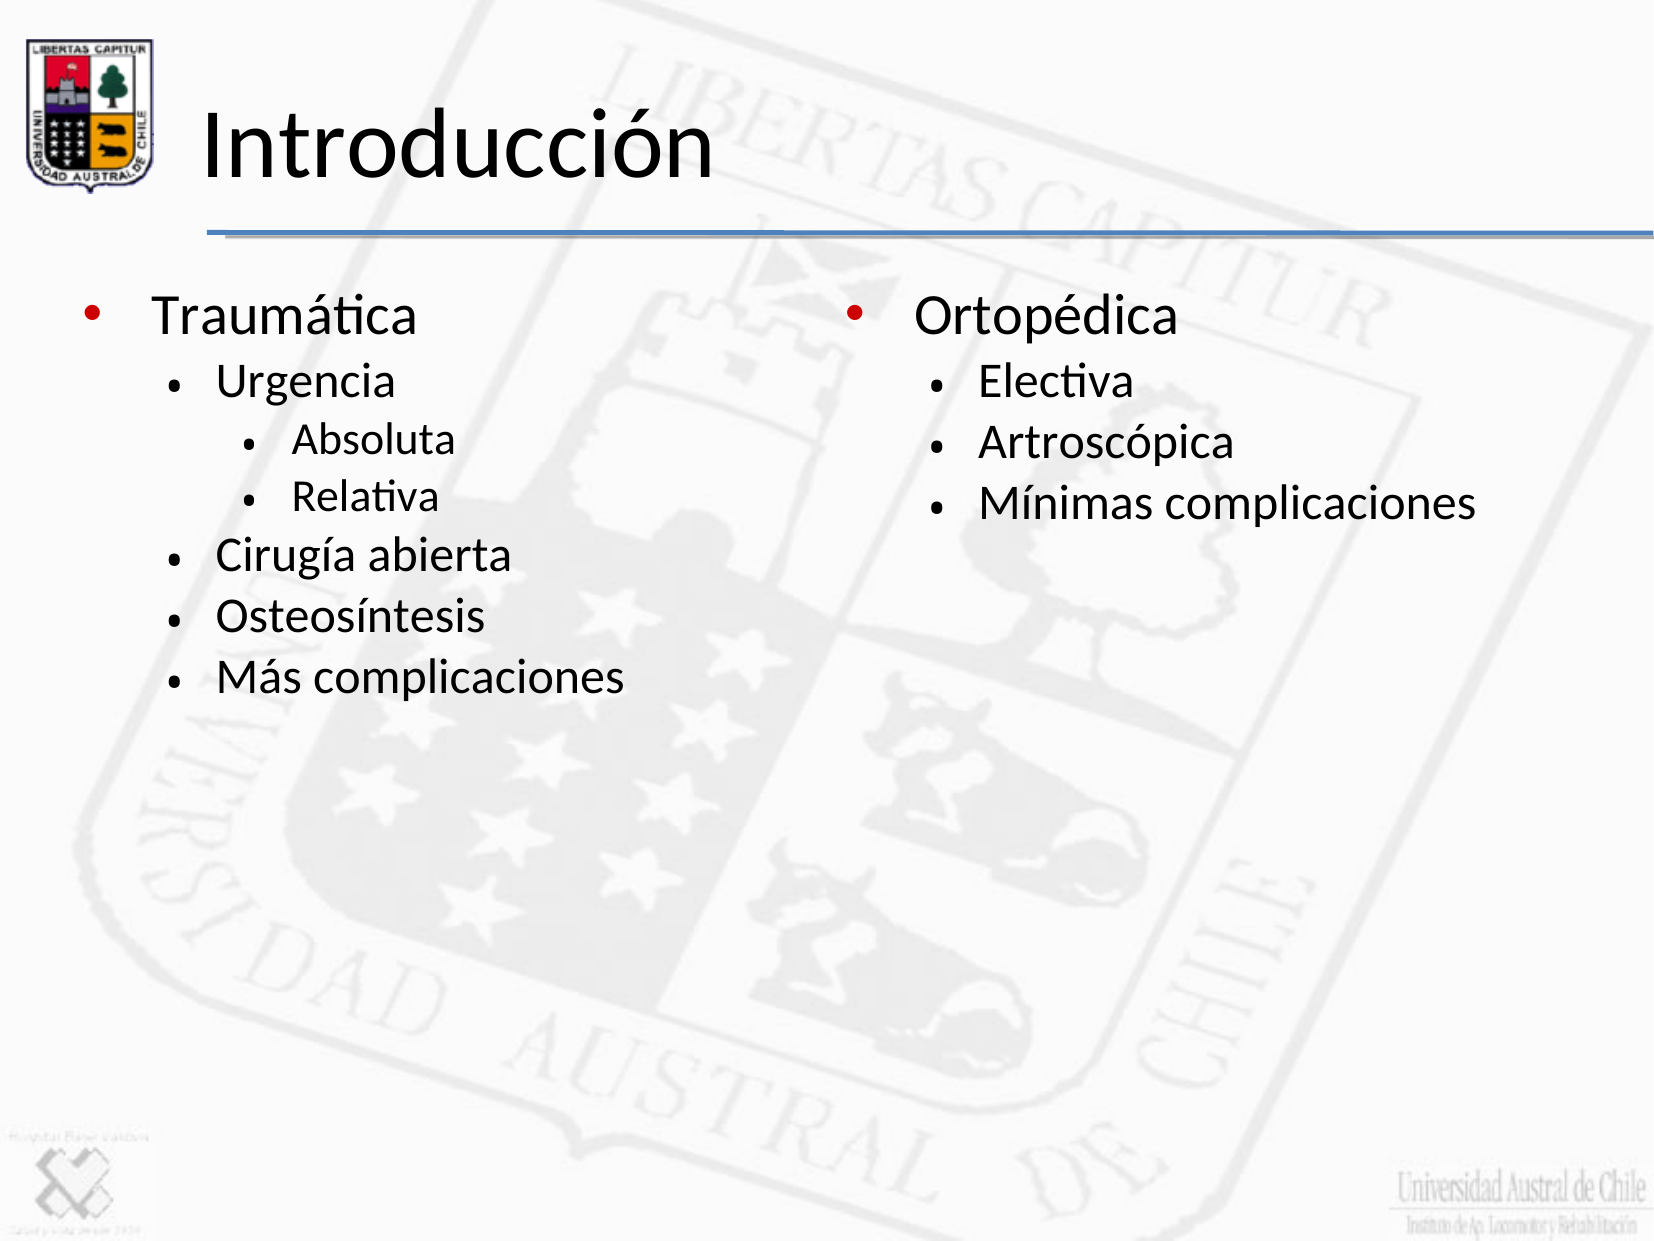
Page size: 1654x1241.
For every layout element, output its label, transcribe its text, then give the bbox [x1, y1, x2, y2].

title Introducción [82, 49, 1571, 257]
list Ortopédica Electiva Artroscópica Mínimas complicaciones [845, 290, 1572, 1109]
picture [0, 0, 1654, 1241]
list Traumática Urgencia Absoluta Relativa Cirugía abierta Osteosíntesis Más complicaciones [82, 290, 809, 1109]
